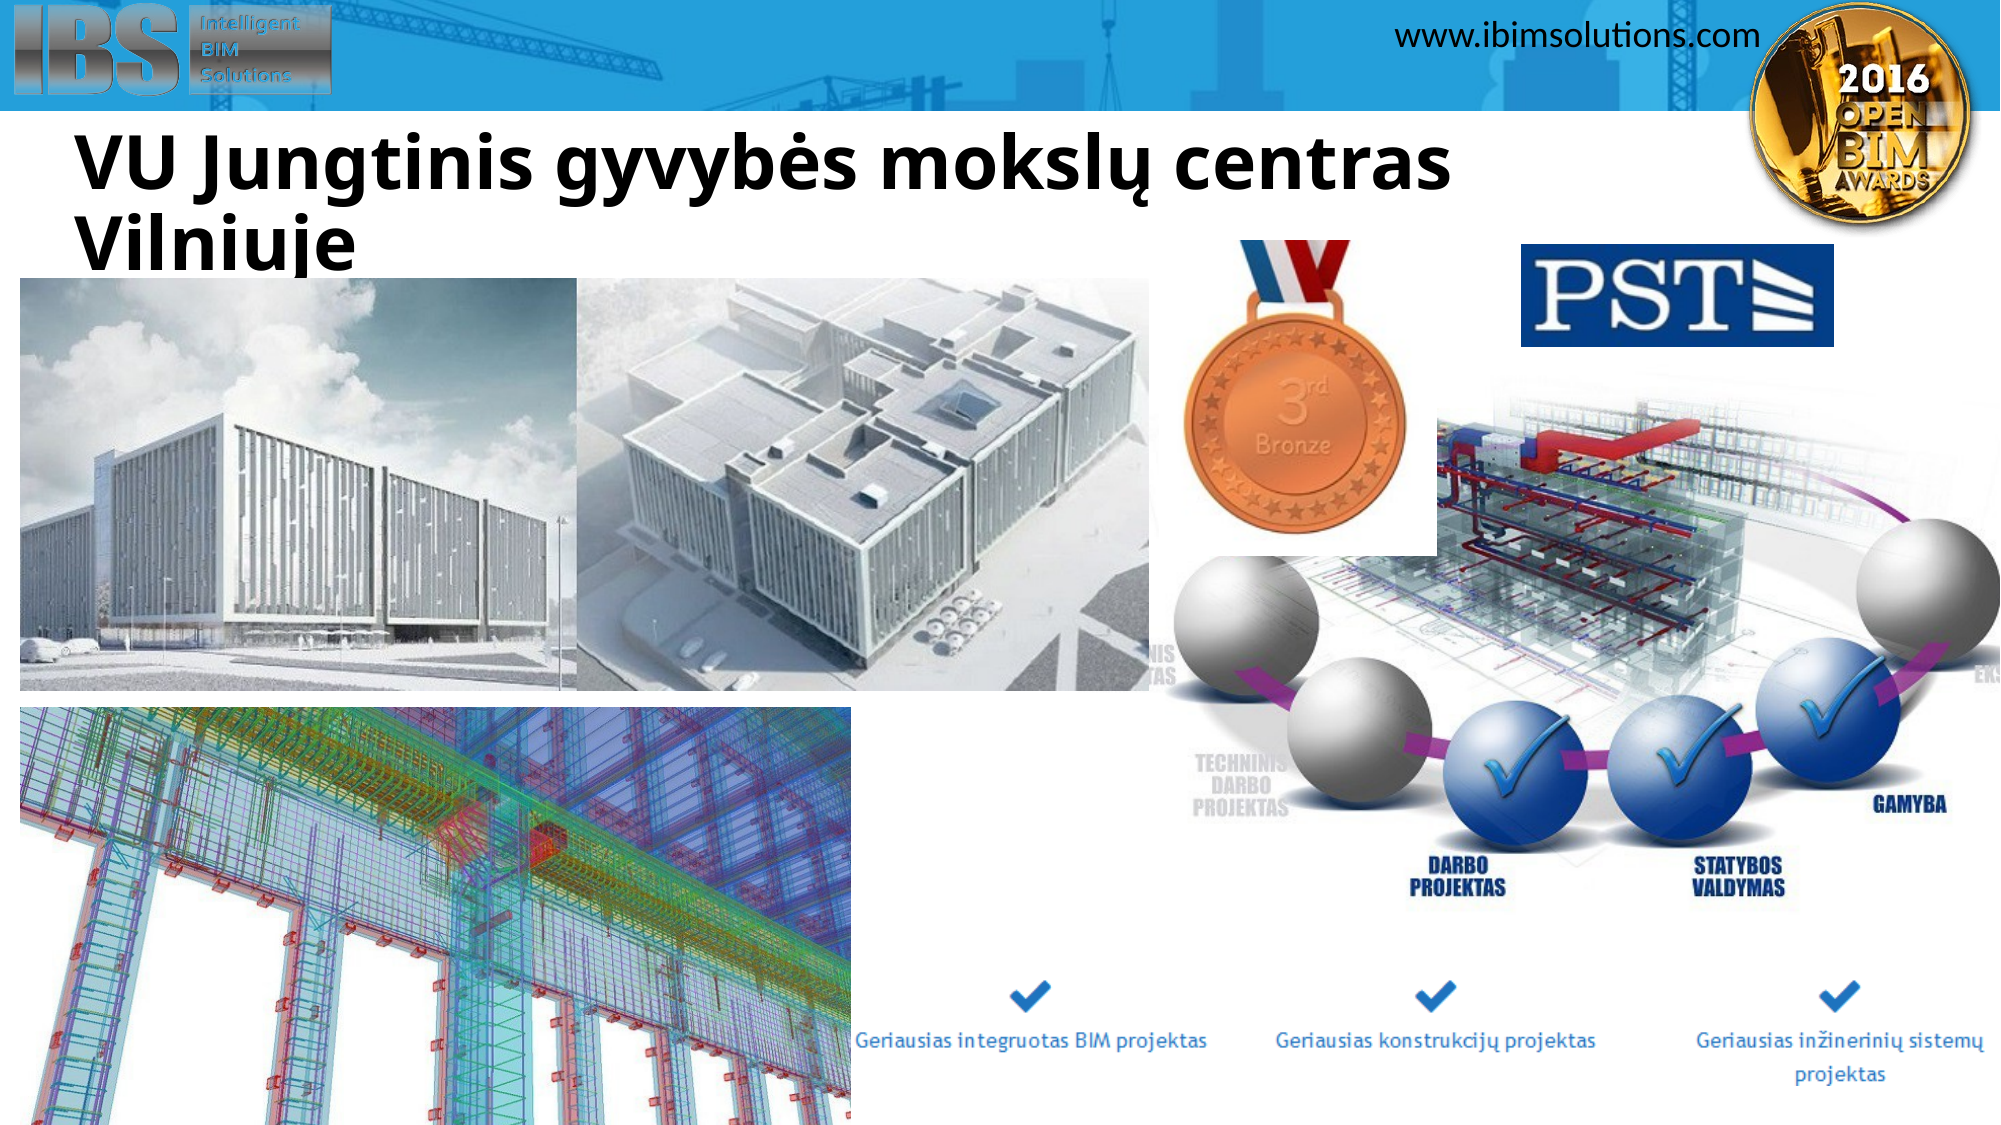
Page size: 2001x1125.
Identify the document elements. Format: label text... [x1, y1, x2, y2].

picture [1671, 0, 2000, 238]
title VU Jungtinis gyvybės mokslų centras Vilniuje [59, 111, 1619, 315]
picture [20, 707, 2000, 1125]
picture [20, 240, 2000, 936]
picture [0, 0, 1668, 111]
text_box www.ibimsolutions.com [1379, 2, 1796, 66]
